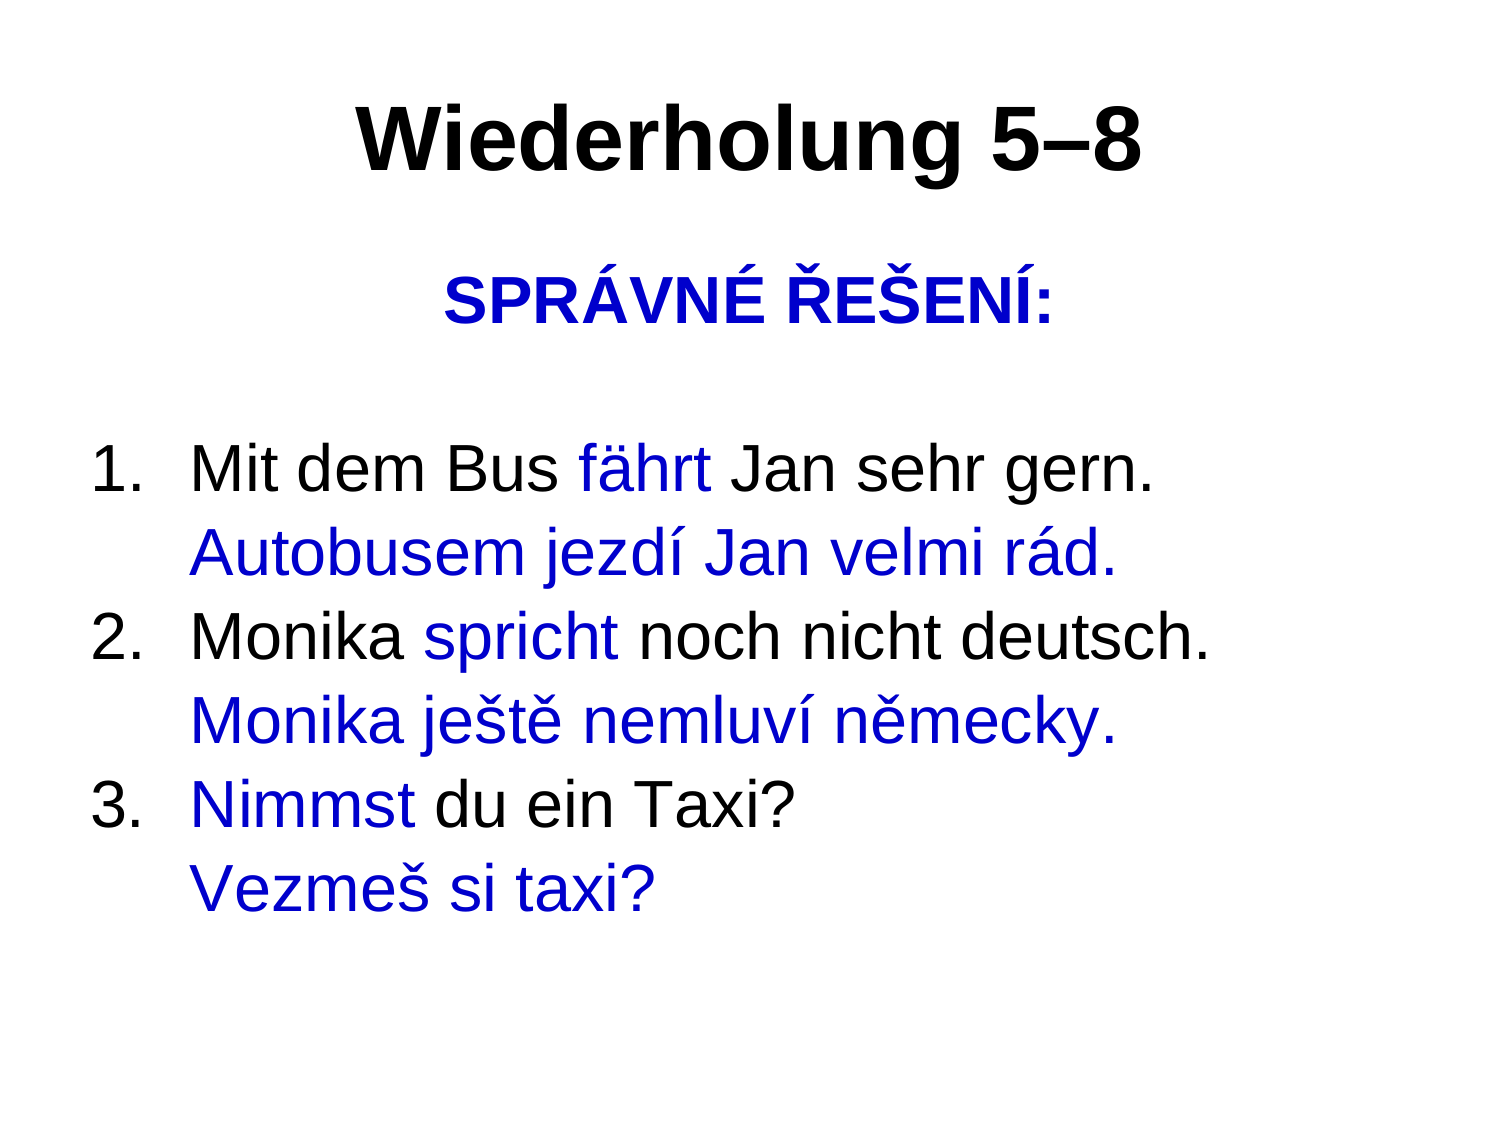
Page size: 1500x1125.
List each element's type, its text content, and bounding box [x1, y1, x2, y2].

list SPRÁVNÉ ŘEŠENÍ: Mit dem Bus fährt Jan sehr gern. Autobusem jezdí Jan velmi rád. Monika spricht noch nicht deutsch. Monika ještě nemluví německy. 3. Nimmst du ein Taxi? Vezmeš si taxi? [75, 262, 1426, 1024]
title Wiederholung 5–8 [75, 45, 1426, 233]
